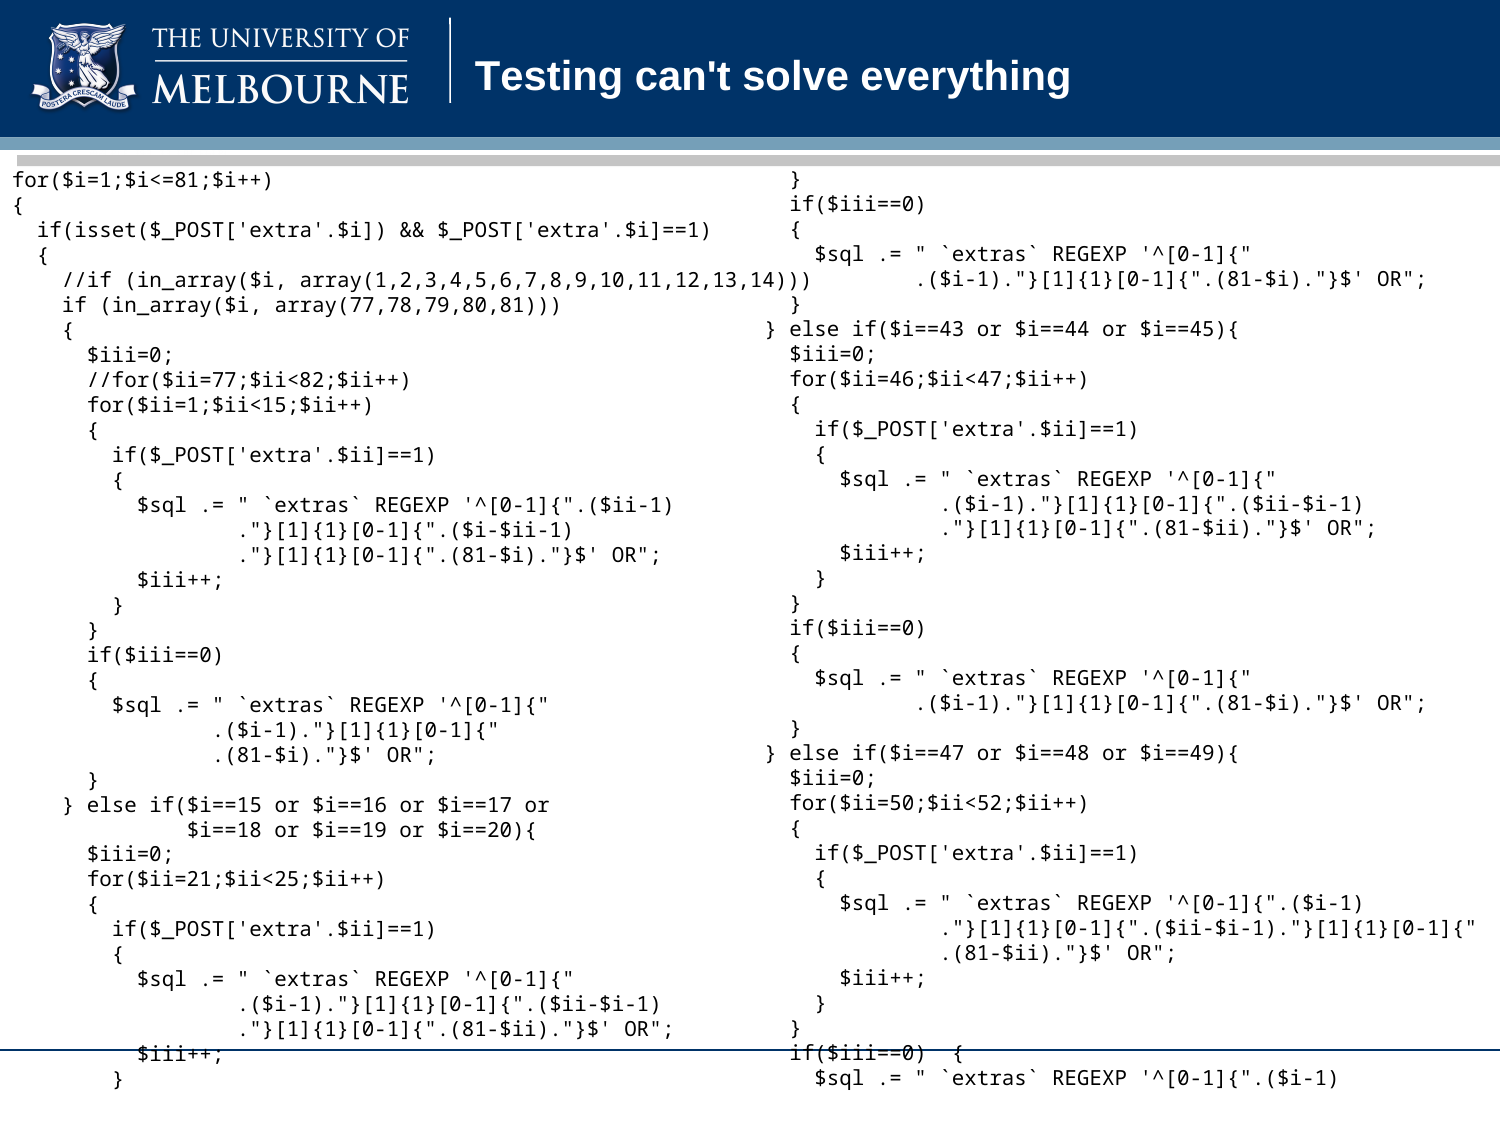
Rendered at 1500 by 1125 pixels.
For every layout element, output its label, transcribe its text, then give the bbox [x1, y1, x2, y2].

text_box for($i=1;$i<=81;$i++) { if(isset($_POST['extra'.$i]) && $_POST['extra'.$i]==1) { //if (in_array($i, array(1,2,3,4,5,6,7,8,9,10,11,12,13,14))) if (in_array($i, array(77,78,79,80,81))) { $iii=0; //for($ii=77;$ii<82;$ii++) for($ii=1;$ii<15;$ii++) { if($_POST['extra'.$ii]==1) { $sql .= " `extras` REGEXP '^[0-1]{".($ii-1) ."}[1]{1}[0-1]{".($i-$ii-1) ."}[1]{1}[0-1]{".(81-$i)."}$' OR"; $iii++; } } if($iii==0) { $sql .= " `extras` REGEXP '^[0-1]{" .($i-1)."}[1]{1}[0-1]{" .(81-$i)."}$' OR"; } } else if($i==15 or $i==16 or $i==17 or $i==18 or $i==19 or $i==20){ $iii=0; for($ii=21;$ii<25;$ii++) { if($_POST['extra'.$ii]==1) { $sql .= " `extras` REGEXP '^[0-1]{" .($i-1)."}[1]{1}[0-1]{".($ii-$i-1) ."}[1]{1}[0-1]{".(81-$ii)."}$' OR"; $iii++; } [0, 159, 649, 1099]
text_box } if($iii==0) { $sql .= " `extras` REGEXP '^[0-1]{" .($i-1)."}[1]{1}[0-1]{".(81-$i)."}$' OR"; } } else if($i==43 or $i==44 or $i==45){ $iii=0; for($ii=46;$ii<47;$ii++) { if($_POST['extra'.$ii]==1) { $sql .= " `extras` REGEXP '^[0-1]{" .($i-1)."}[1]{1}[0-1]{".($ii-$i-1) ."}[1]{1}[0-1]{".(81-$ii)."}$' OR"; $iii++; } } if($iii==0) { $sql .= " `extras` REGEXP '^[0-1]{" .($i-1)."}[1]{1}[0-1]{".(81-$i)."}$' OR"; } } else if($i==47 or $i==48 or $i==49){ $iii=0; for($ii=50;$ii<52;$ii++) { if($_POST['extra'.$ii]==1) { $sql .= " `extras` REGEXP '^[0-1]{".($i-1) ."}[1]{1}[0-1]{".($ii-$i-1)."}[1]{1}[0-1]{" .(81-$ii)."}$' OR"; $iii++; } } if($iii==0) { $sql .= " `extras` REGEXP '^[0-1]{".($i-1) [649, 157, 1492, 1125]
title Testing can't solve everything [474, 19, 1450, 133]
picture [24, 17, 413, 119]
picture [87, 150, 229, 155]
